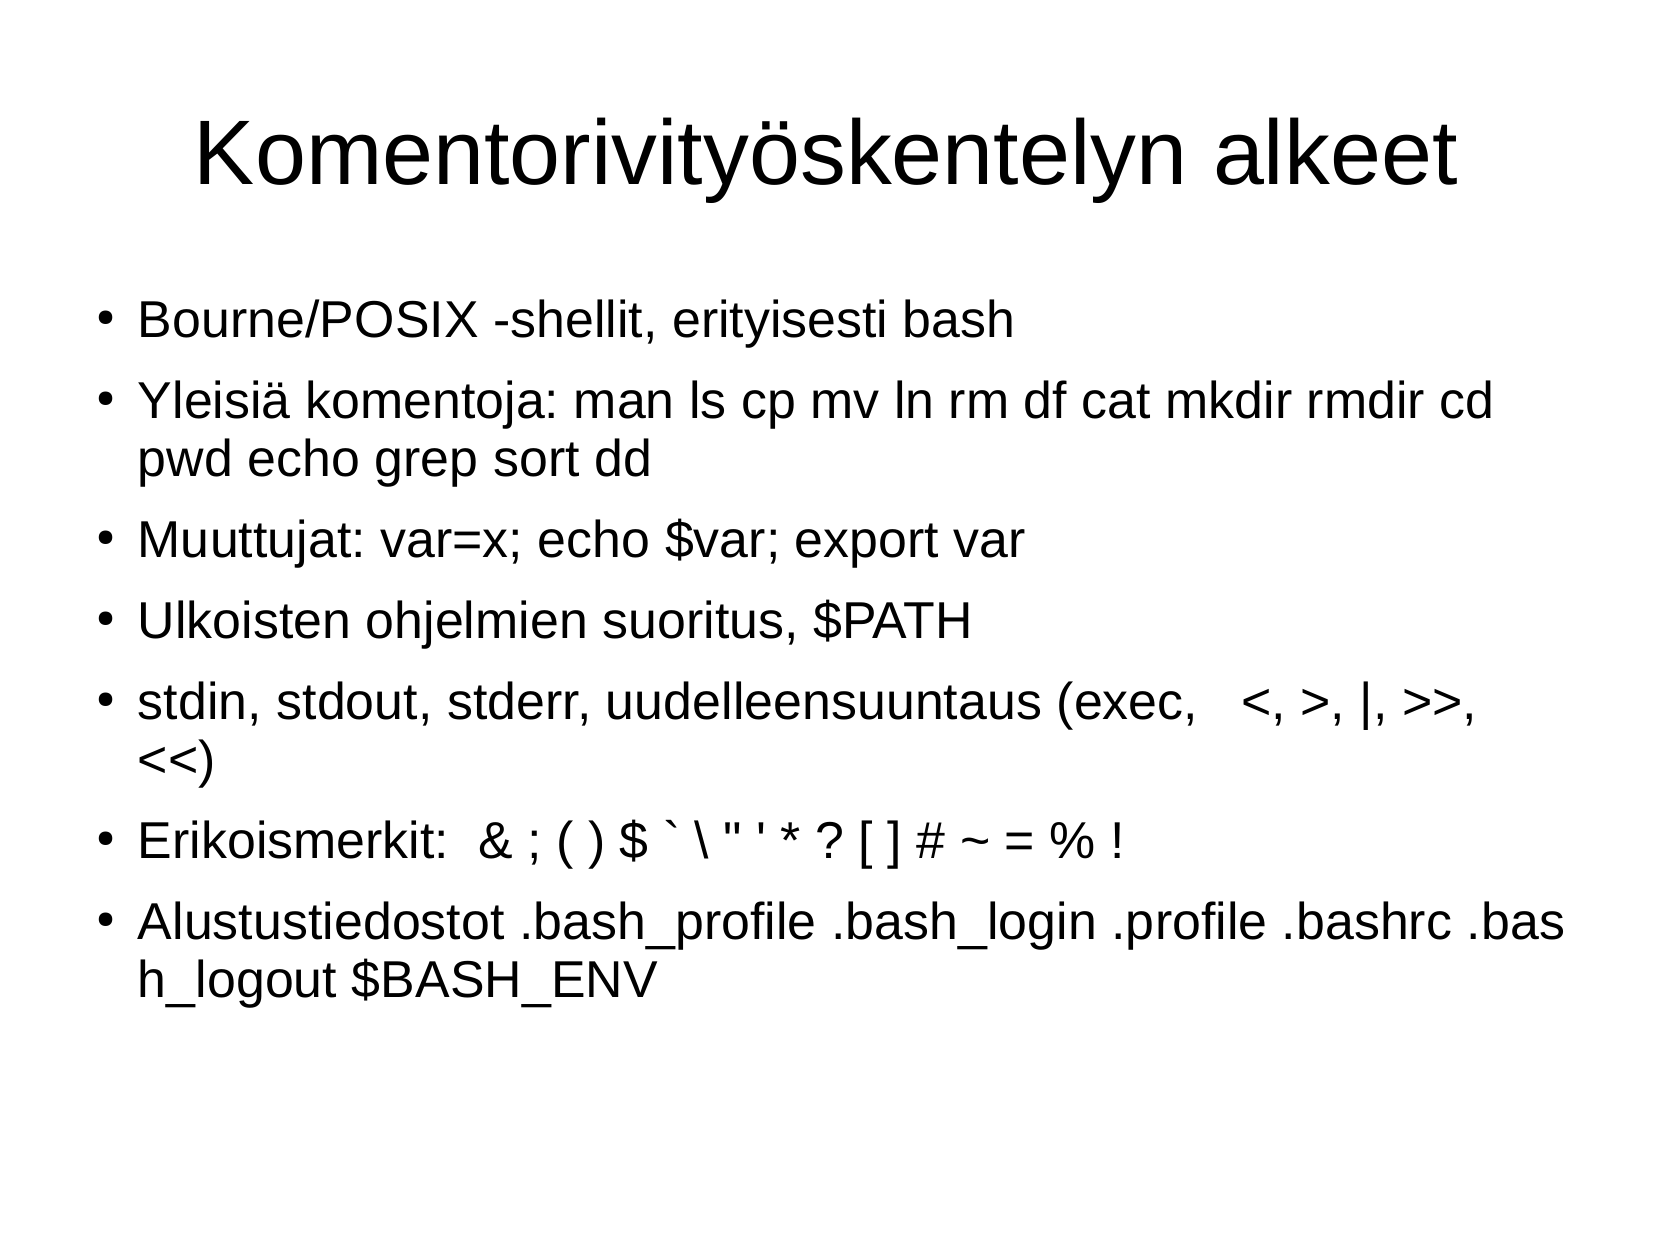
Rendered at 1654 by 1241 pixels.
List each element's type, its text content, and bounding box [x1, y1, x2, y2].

list Bourne/POSIX -shellit, erityisesti bash Yleisiä komentoja: man ls cp mv ln rm df cat mkdir rmdir cd pwd echo grep sort dd Muuttujat: var=x; echo $var; export var Ulkoisten ohjelmien suoritus, $PATH stdin, stdout, stderr, uudelleensuuntaus (exec, <, >, |, >>, <<) Erikoismerkit: & ; ( ) $ ` \ " ' * ? [ ] # ~ = % ! Alustustiedostot .bash_profile .bash_login .profile .bashrc .bash_logout $BASH_ENV [82, 290, 1571, 1010]
title Komentorivityöskentelyn alkeet [82, 49, 1571, 257]
